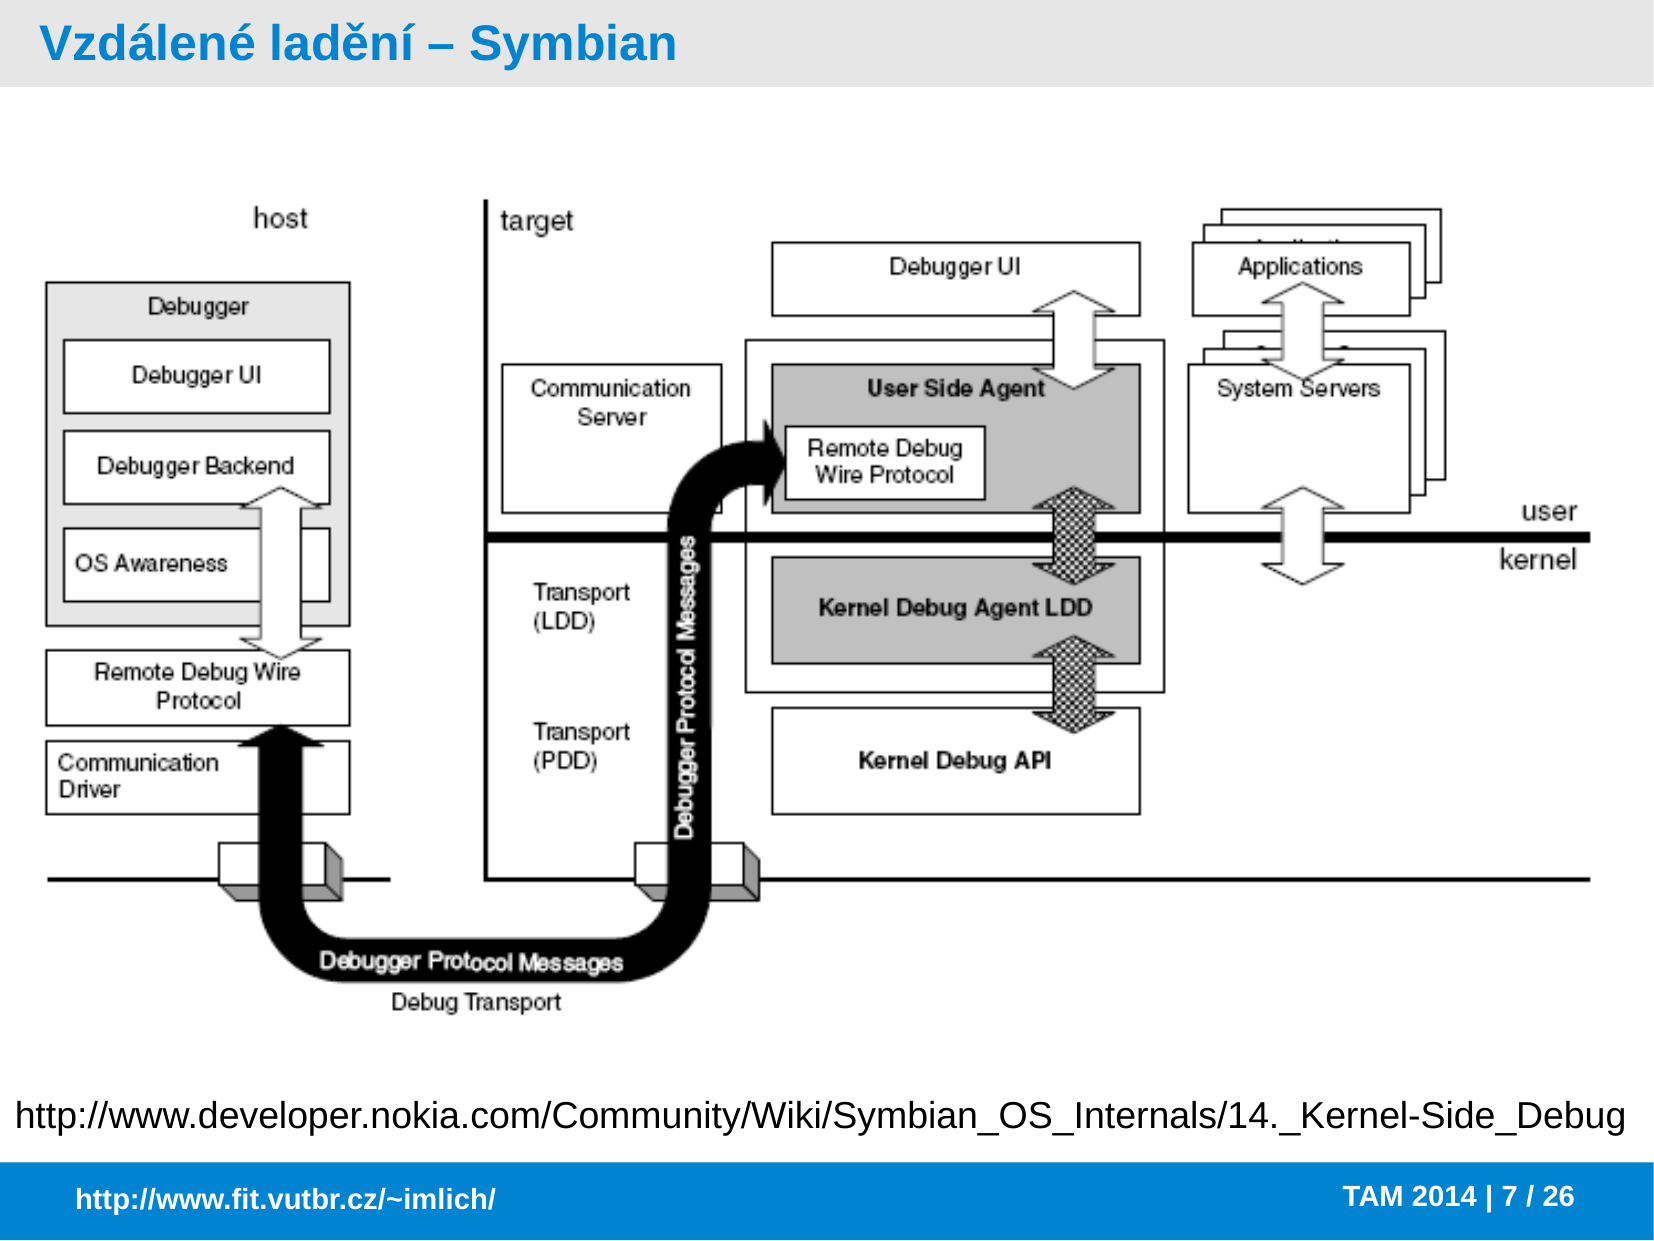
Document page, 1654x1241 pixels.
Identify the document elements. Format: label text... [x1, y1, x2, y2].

text_box http://www.developer.nokia.com/Community/Wiki/Symbian_OS_Internals/14._Kernel-Side_Debug [0, 1087, 1646, 1145]
picture [37, 169, 1613, 1022]
title Vzdálené ladění – Symbian [39, 5, 1615, 81]
